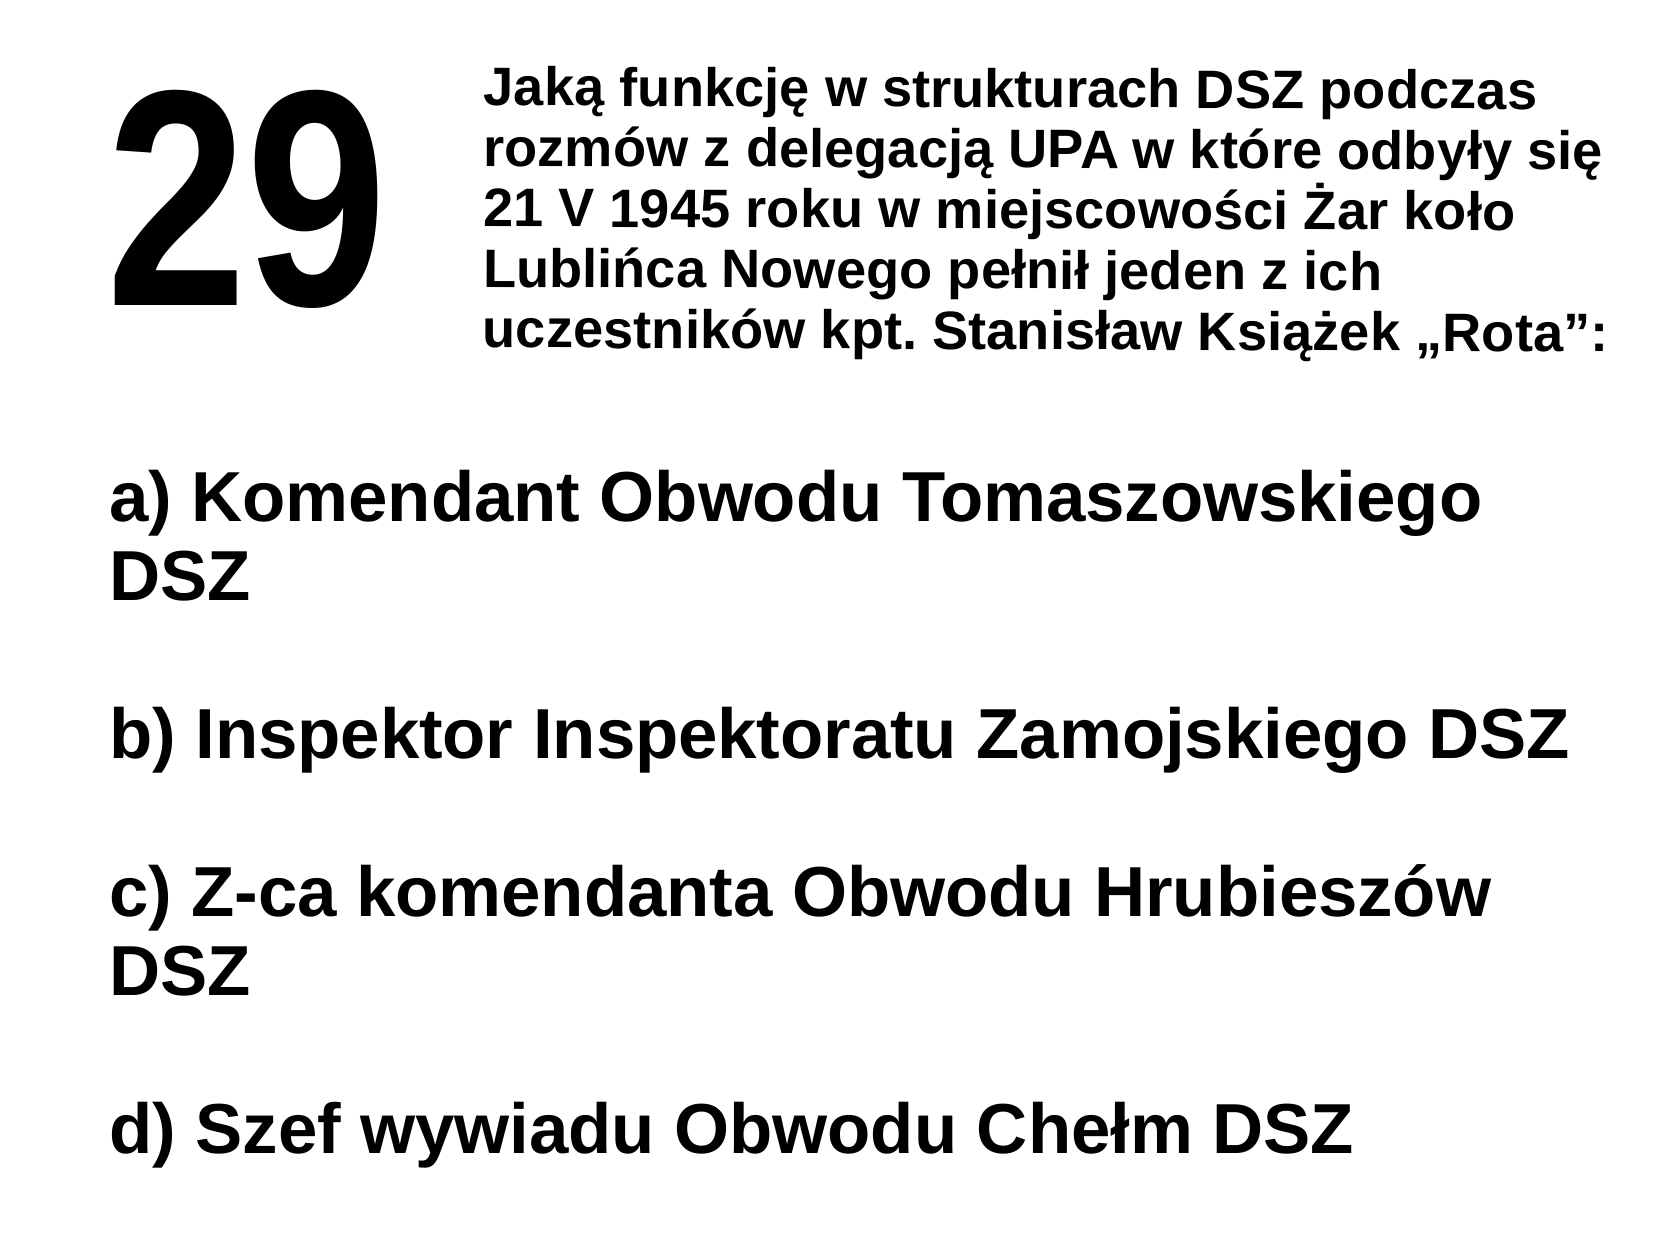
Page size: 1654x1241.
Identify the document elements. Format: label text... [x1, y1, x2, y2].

text_box 29 [8, 9, 485, 308]
text_box a) Komendant Obwodu Tomaszowskiego DSZ b) Inspektor Inspektoratu Zamojskiego DSZ c) Z-ca komendanta Obwodu Hrubieszów DSZ d) Szef wywiadu Obwodu Chełm DSZ [94, 450, 1630, 1241]
text_box 29 [290, 123, 341, 200]
text_box Jaką funkcję w strukturach DSZ podczas rozmów z delegacją UPA w które odbyły się 21 V 1945 roku w miejscowości Żar koło Lublińca Nowego pełnił jeden z ich uczestników kpt. Stanisław Książek „Rota”: [482, 56, 1615, 372]
